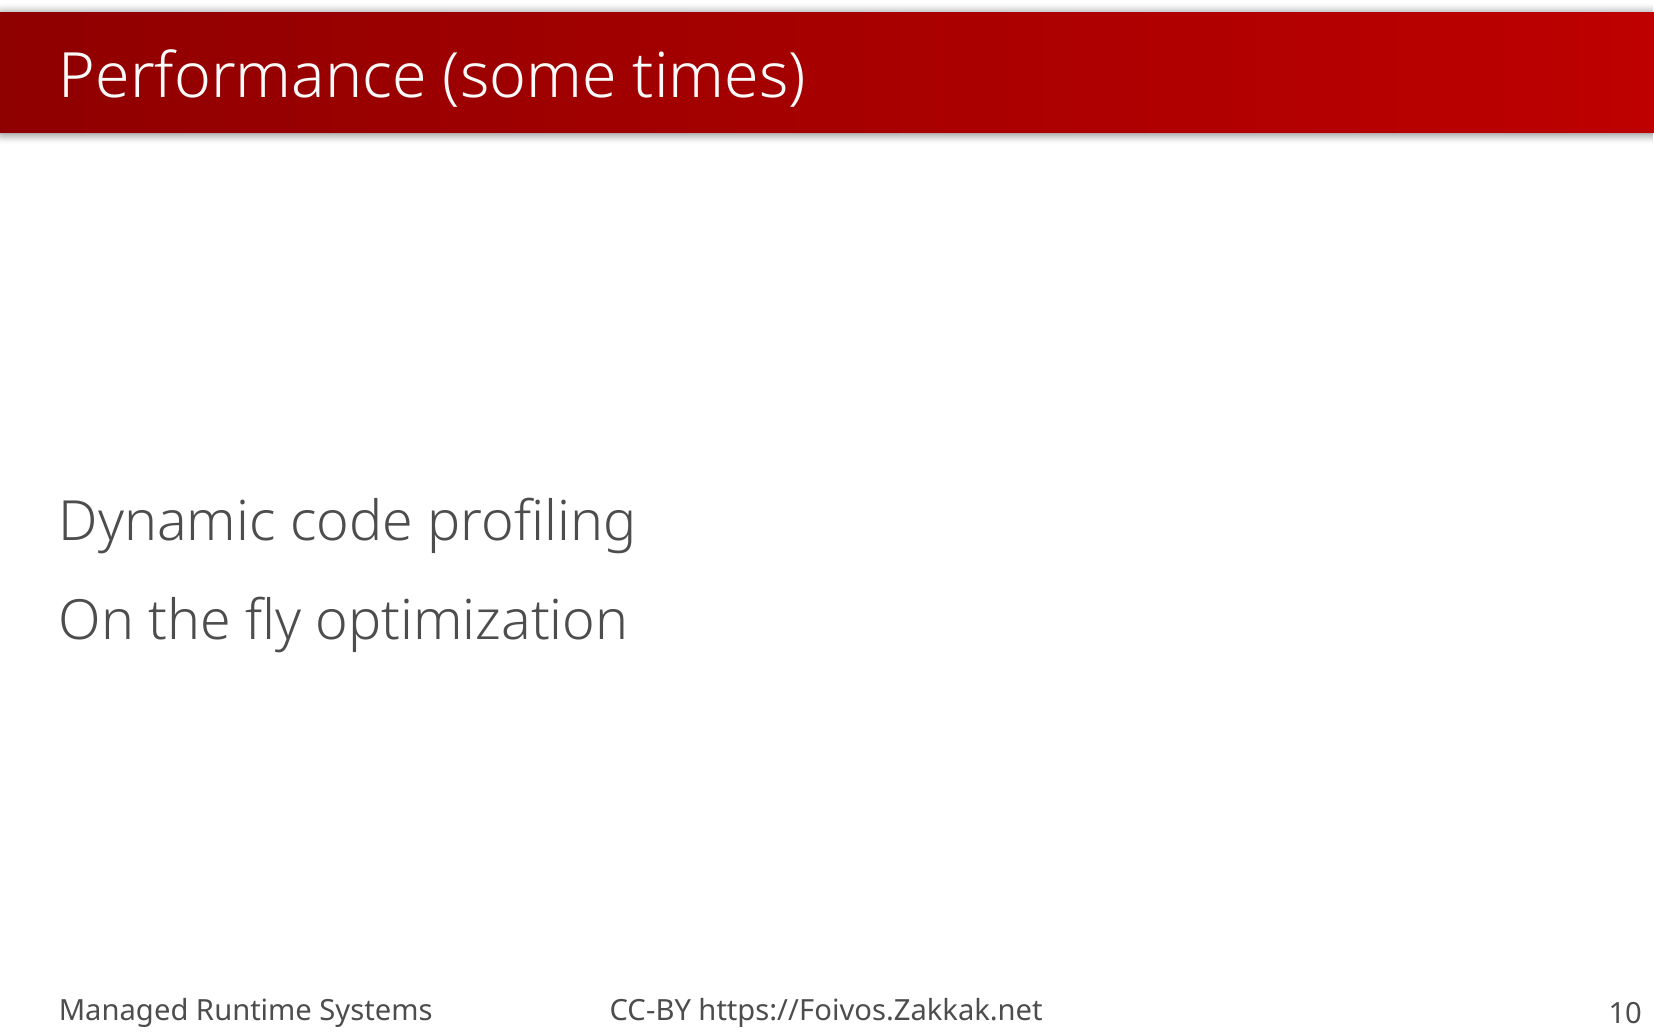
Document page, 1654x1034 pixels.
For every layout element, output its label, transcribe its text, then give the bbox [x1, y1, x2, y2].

title Performance (some times) [58, 0, 1531, 177]
list Dynamic code profiling On the fly optimization [58, 177, 1594, 960]
